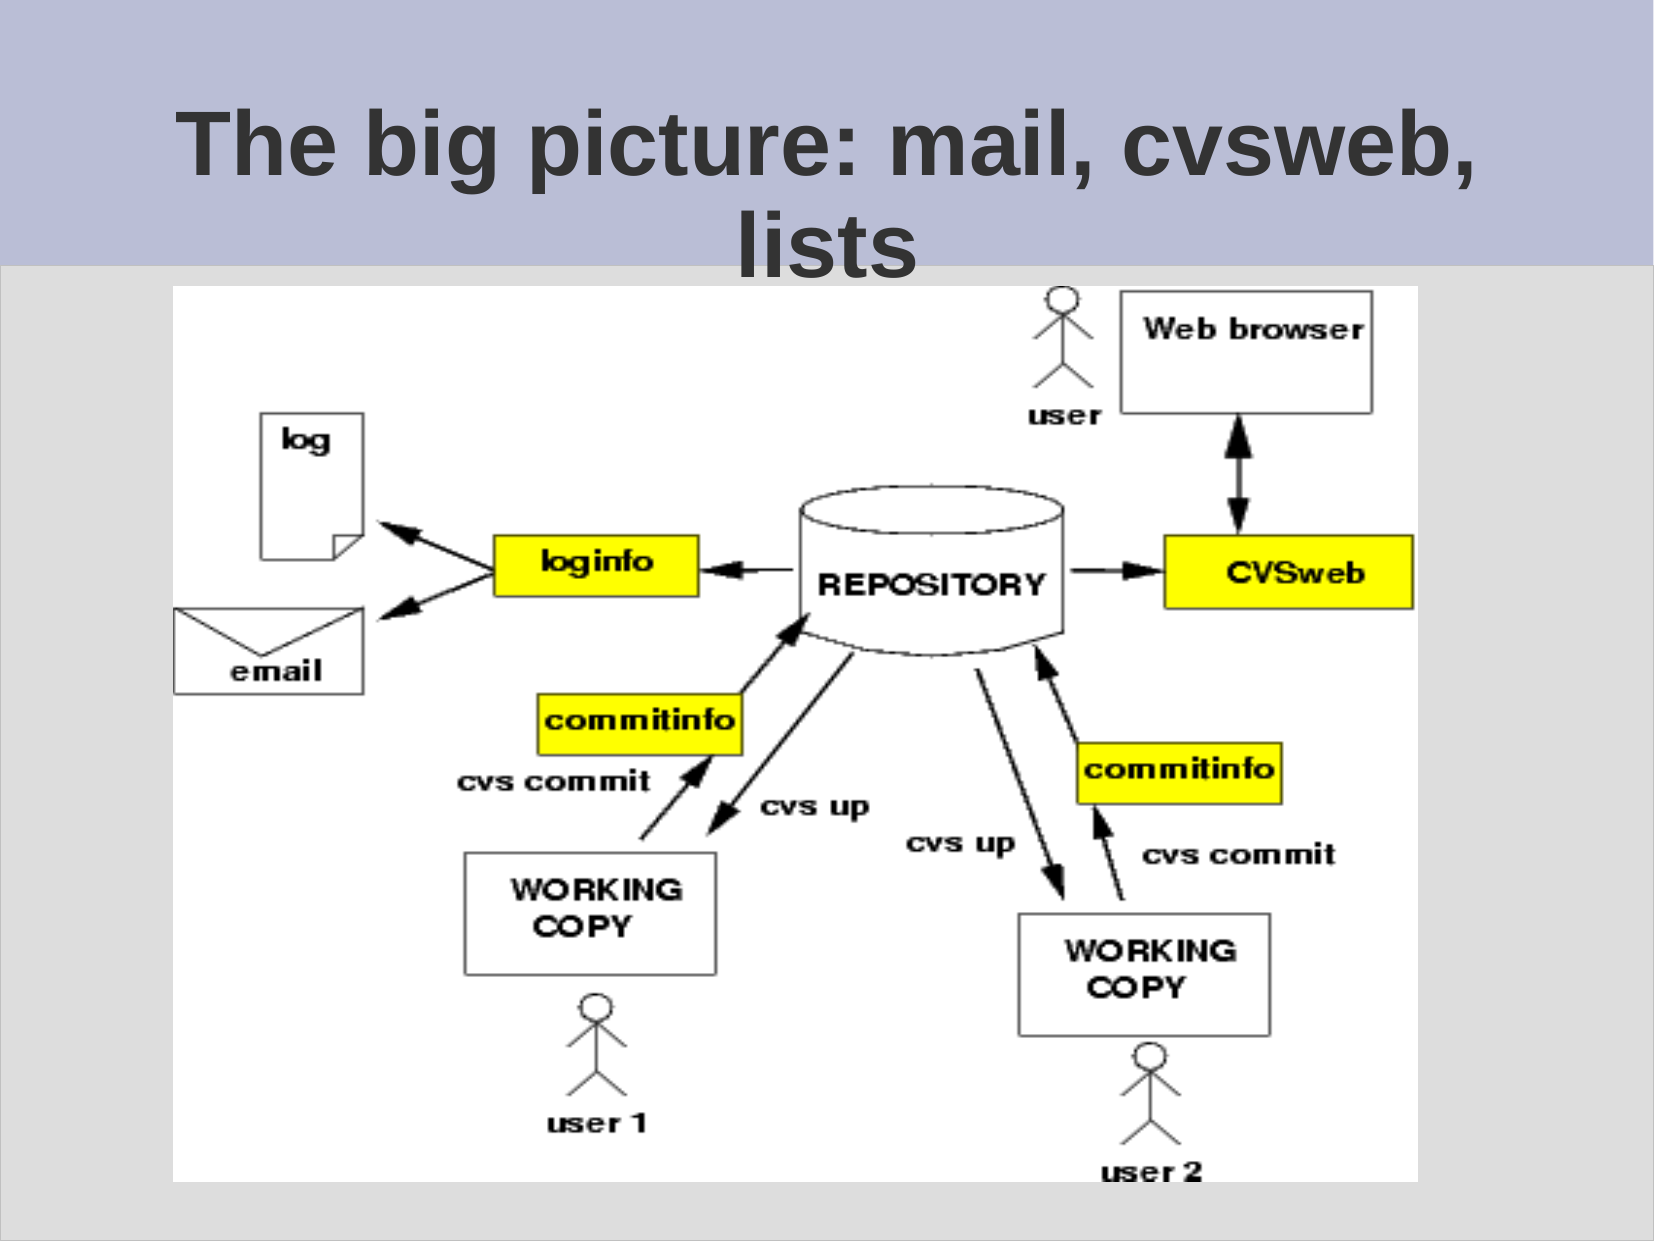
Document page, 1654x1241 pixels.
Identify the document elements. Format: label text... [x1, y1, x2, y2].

picture [173, 286, 1418, 1182]
title The big picture: mail, cvsweb, lists [121, 89, 1534, 301]
